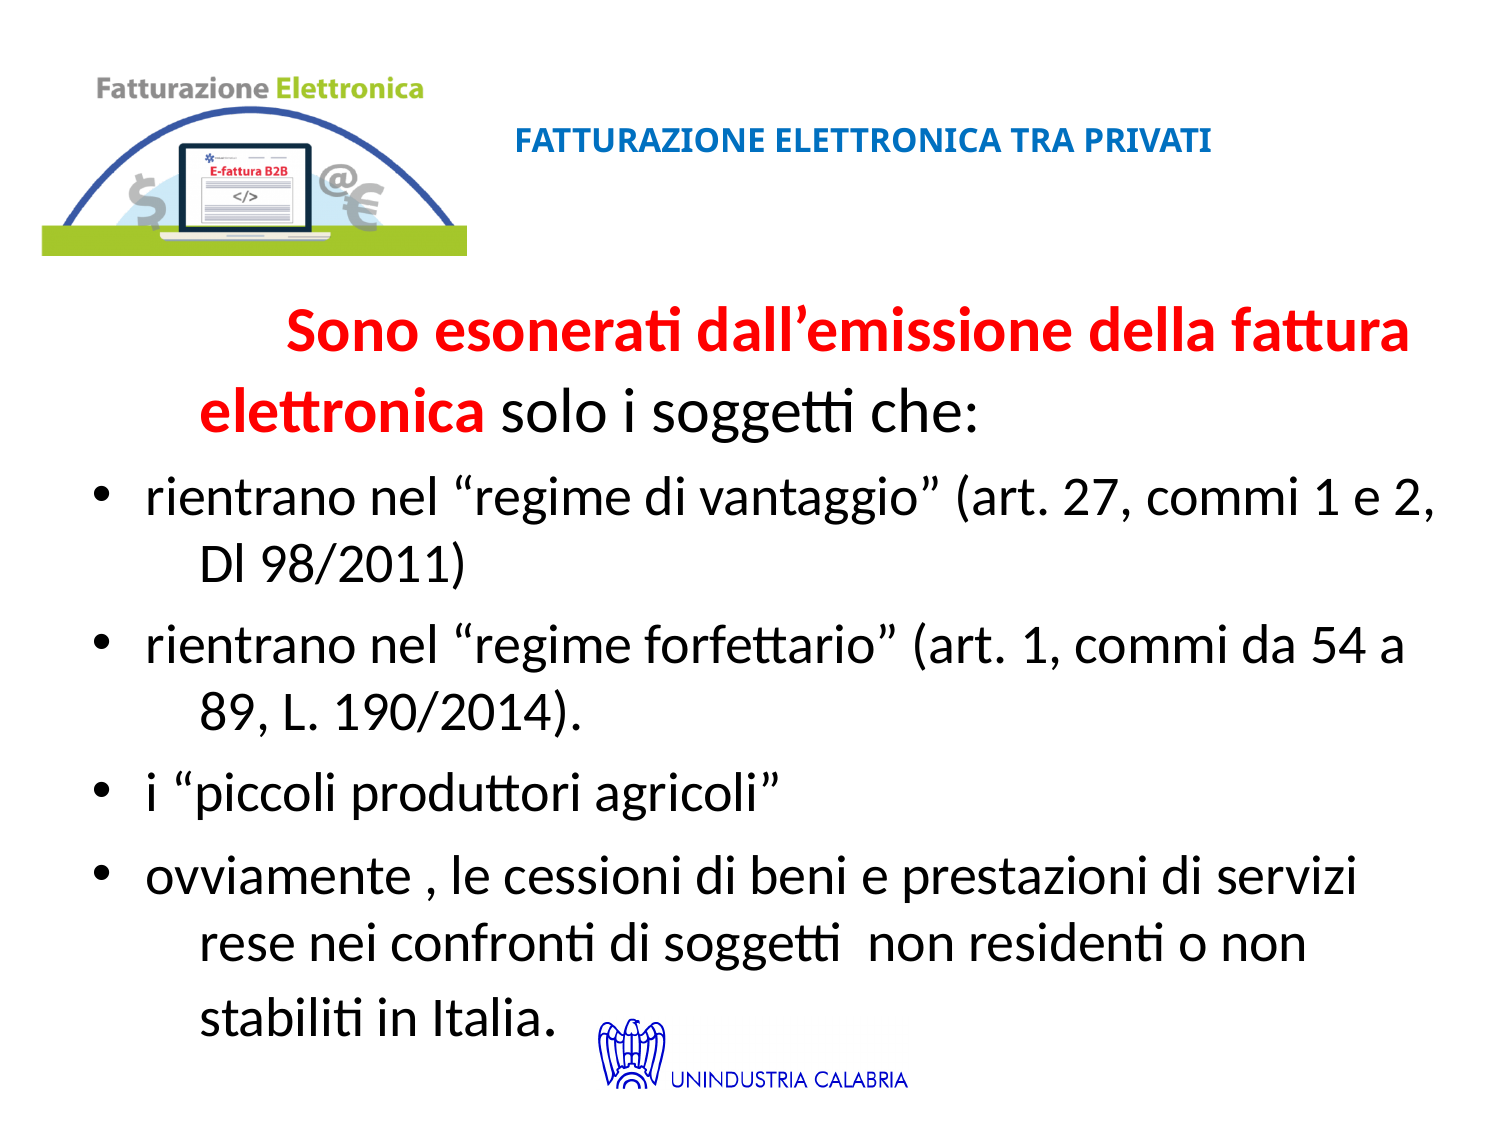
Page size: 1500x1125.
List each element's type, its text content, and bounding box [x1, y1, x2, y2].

picture [596, 1016, 909, 1090]
title FATTURAZIONE ELETTRONICA TRA PRIVATI [75, 45, 1426, 233]
picture [41, 66, 467, 256]
list Sono esonerati dall’emissione della fattura elettronica solo i soggetti che: rientrano nel “regime di vantaggio” (art. 27, commi 1 e 2, Dl 98/2011) rientrano nel “regime forfettario” (art. 1, commi da 54 a 89, L. 190/2014). i “piccoli produttori agricoli” ovviamente , le cessioni di beni e prestazioni di servizi rese nei confronti di soggetti non residenti o non stabiliti in Italia. [76, 255, 1459, 1059]
